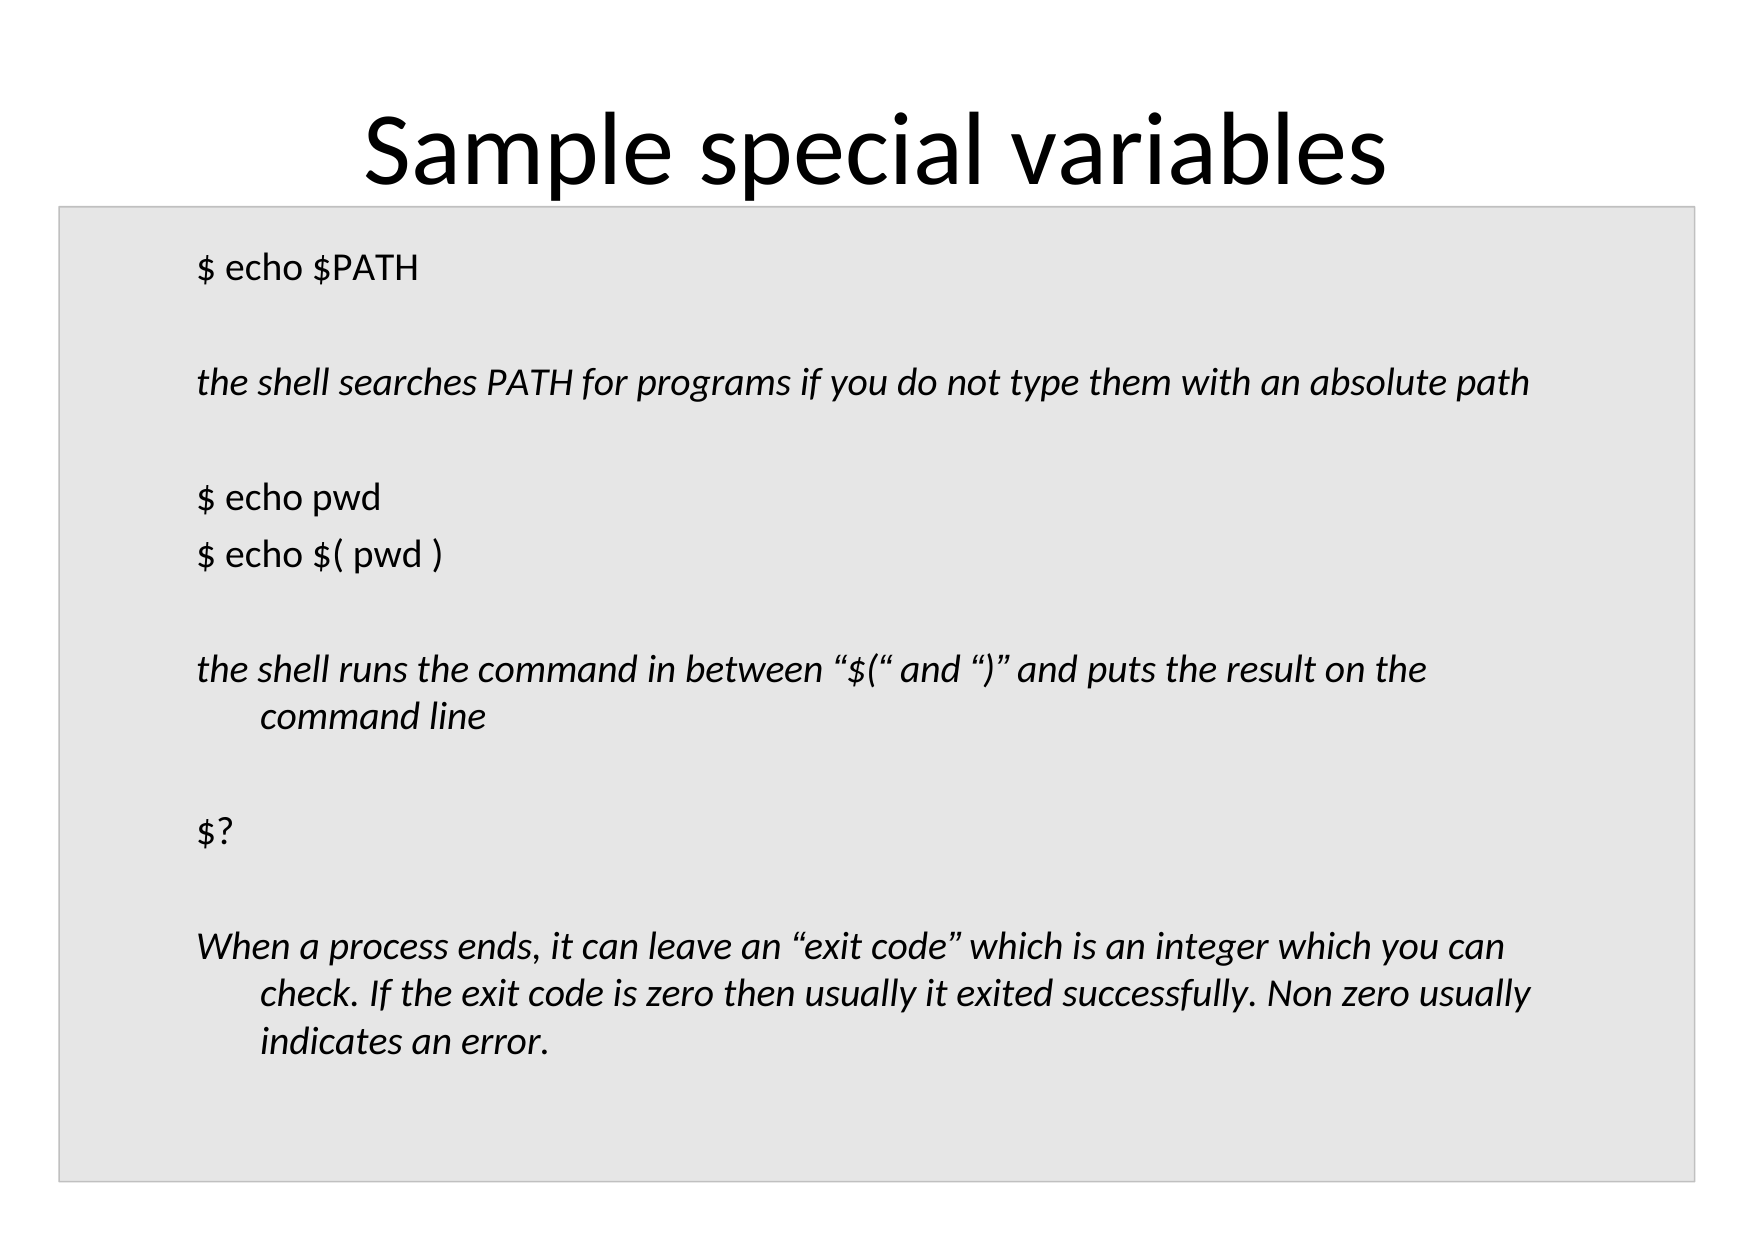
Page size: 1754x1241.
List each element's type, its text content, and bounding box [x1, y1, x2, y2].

title Sample special variables [59, 48, 1695, 236]
list $ echo $PATH the shell searches PATH for programs if you do not type them with an absolute path $ echo pwd $ echo $( pwd ) the shell runs the command in between “$(“ and “)” and puts the result on the command line $? When a process ends, it can leave an “exit code” which is an integer which you can check. If the exit code is zero then usually it exited successfully. Non zero usually indicates an error. [179, 232, 1576, 1079]
text_box [59, 236, 1695, 1182]
